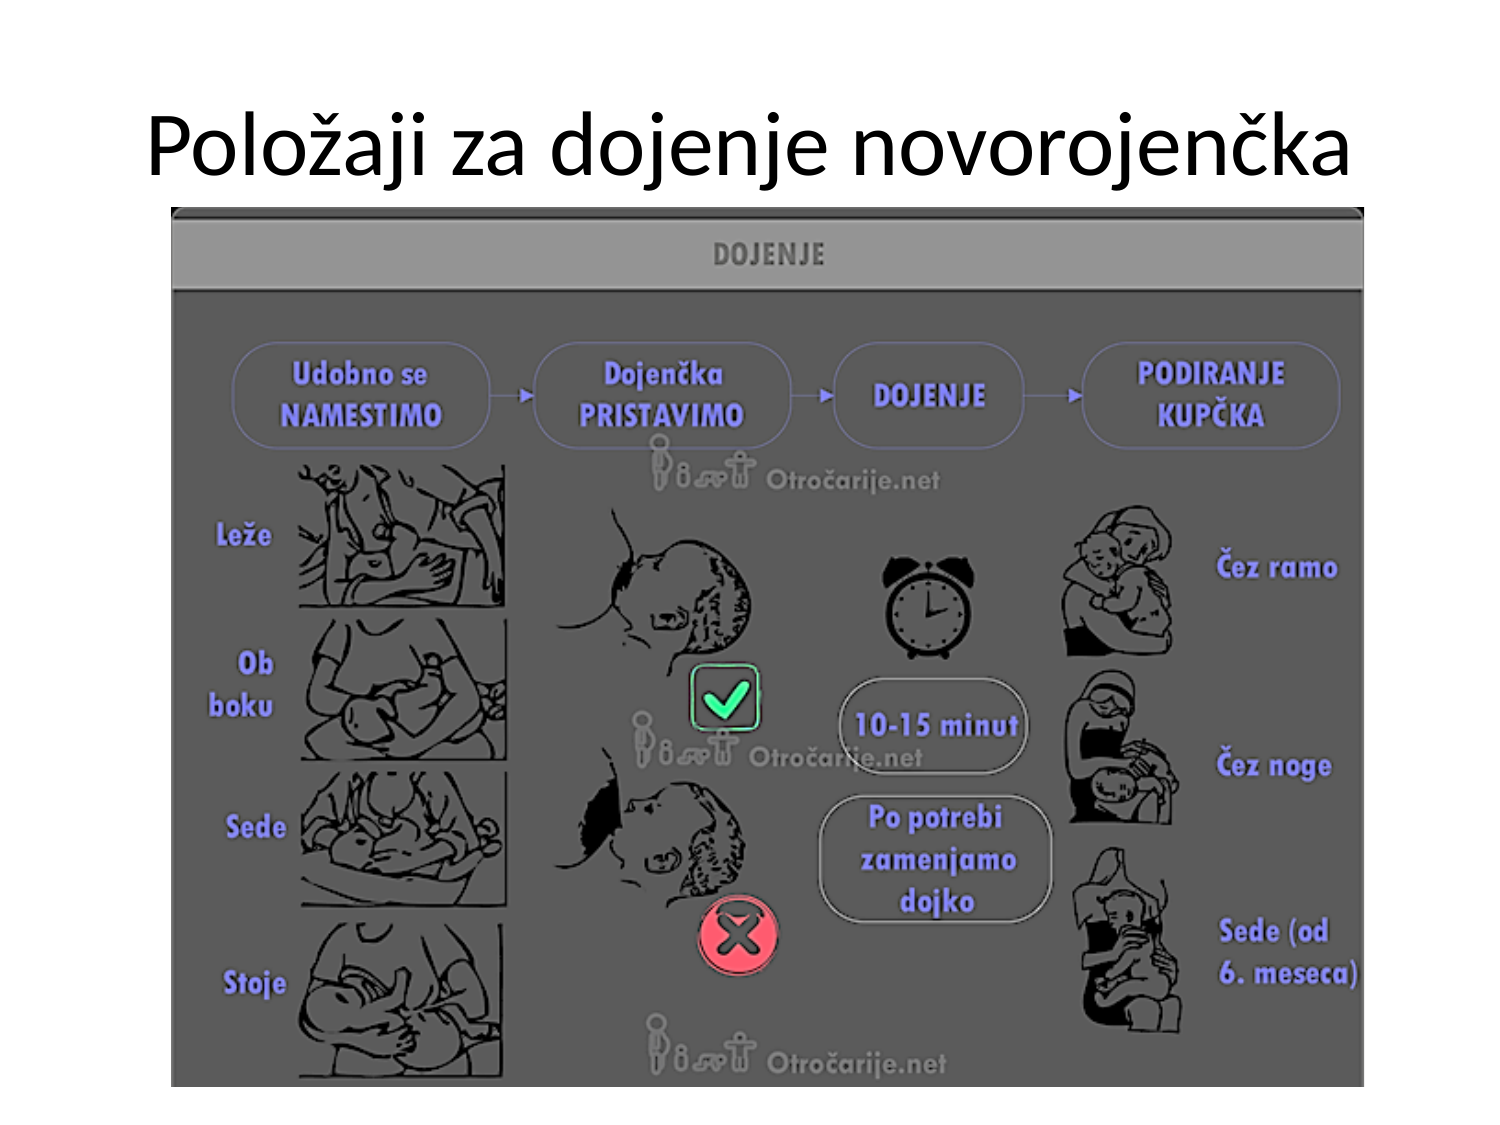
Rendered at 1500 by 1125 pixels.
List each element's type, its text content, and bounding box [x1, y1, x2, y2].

title Položaji za dojenje novorojenčka [75, 45, 1425, 233]
picture [171, 207, 1365, 1087]
